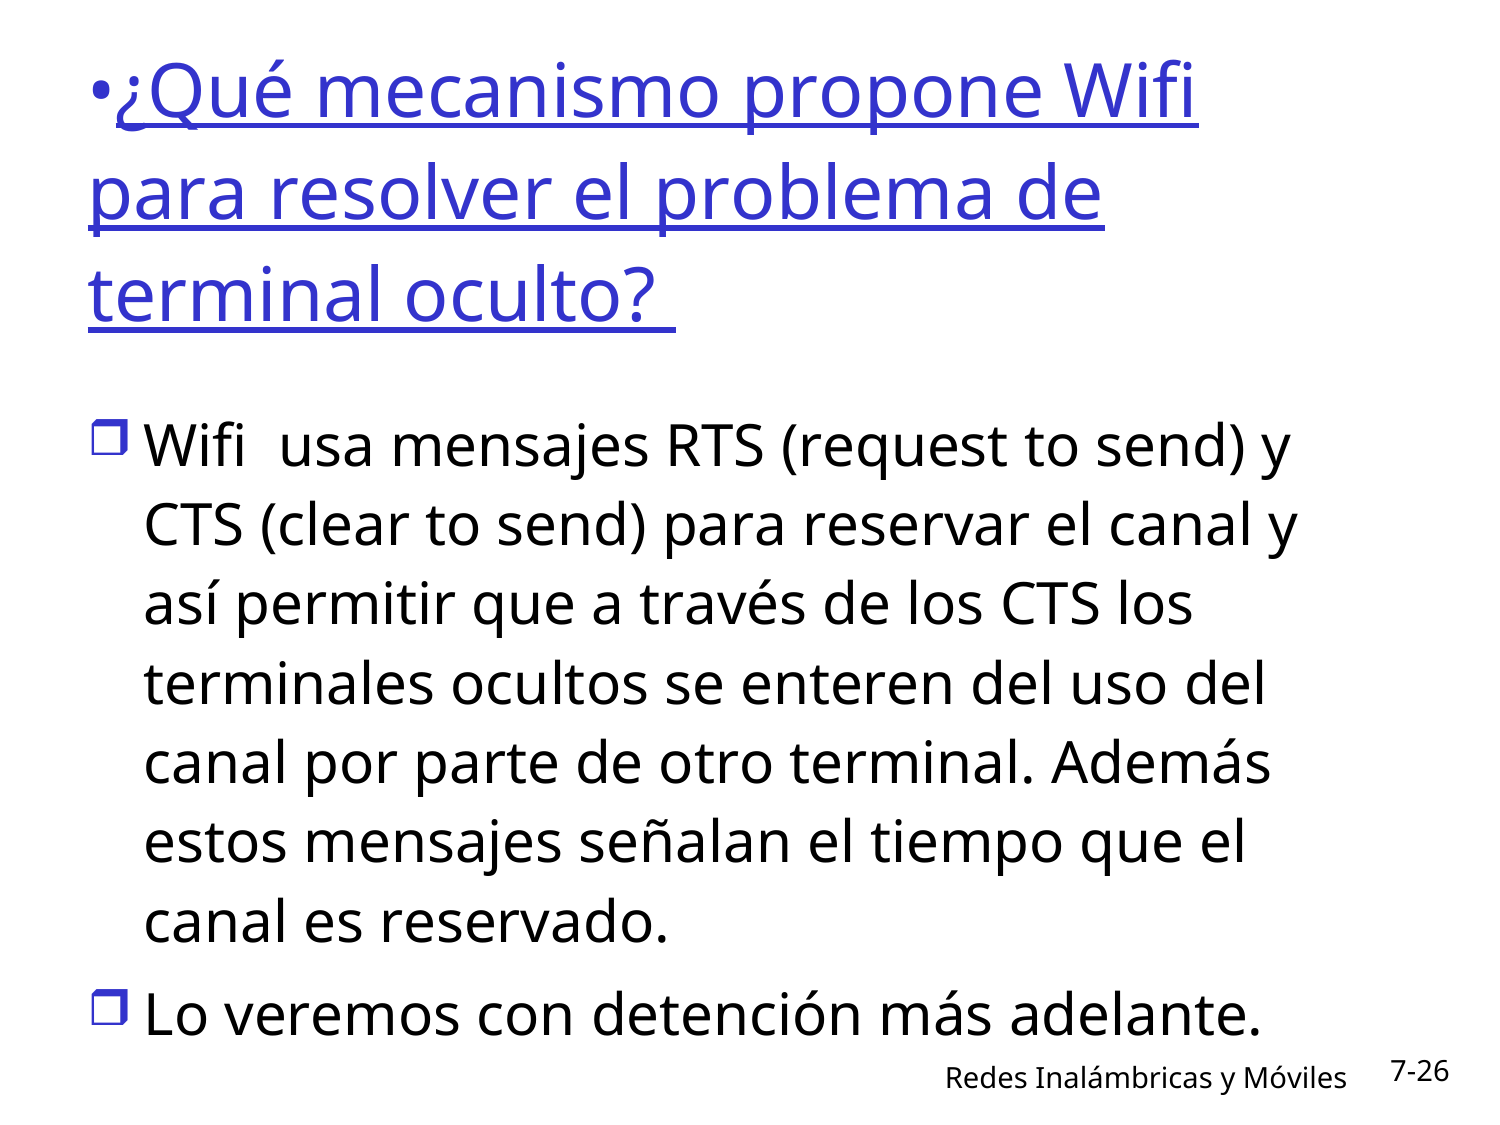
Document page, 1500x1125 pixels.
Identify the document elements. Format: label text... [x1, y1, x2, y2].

title ¿Qué mecanismo propone Wifi para resolver el problema de terminal oculto? [87, 44, 1363, 337]
list Wifi usa mensajes RTS (request to send) y CTS (clear to send) para reservar el canal y así permitir que a través de los CTS los terminales ocultos se enteren del uso del canal por parte de otro terminal. Además estos mensajes señalan el tiempo que el canal es reservado. Lo veremos con detención más adelante. [87, 404, 1363, 1057]
